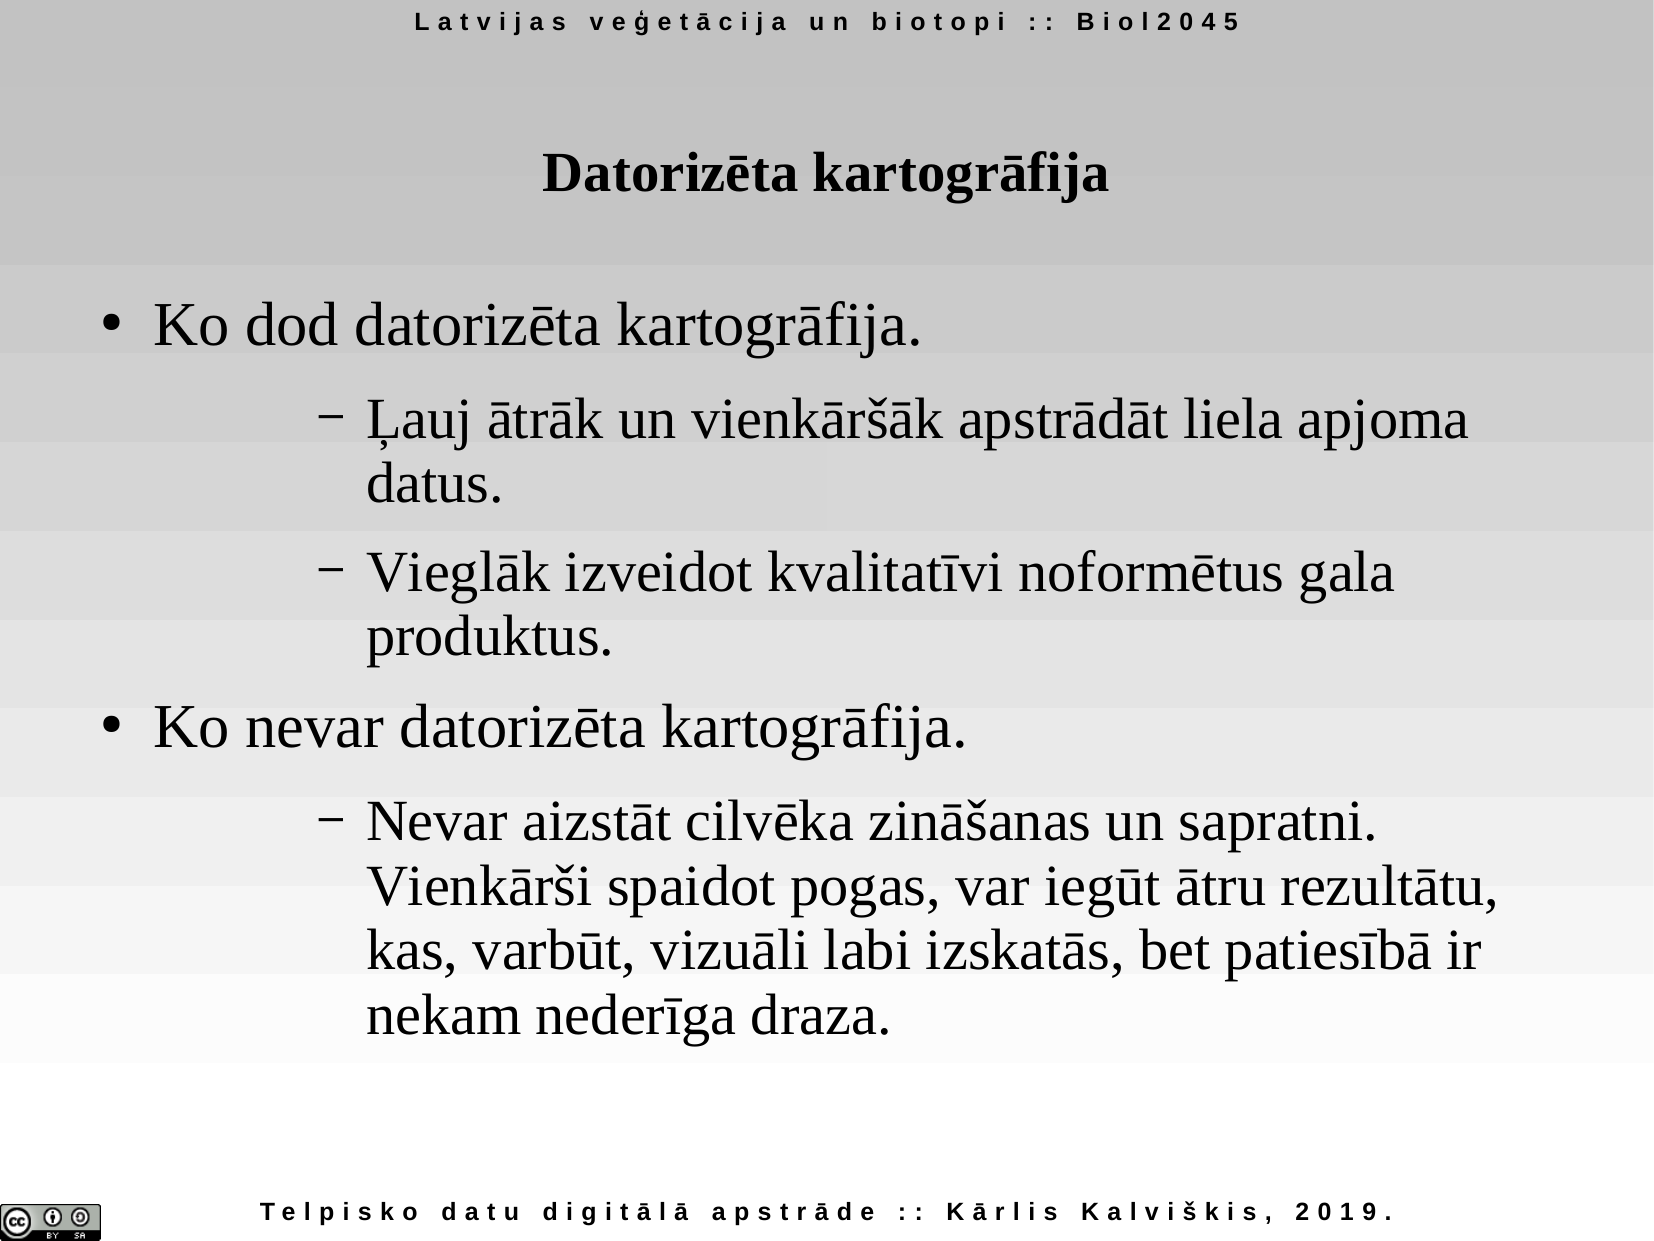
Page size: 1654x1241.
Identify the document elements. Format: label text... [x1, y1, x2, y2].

list Ko dod datorizēta kartogrāfija. Ļauj ātrāk un vienkāršāk apstrādāt liela apjoma datus. Vieglāk izveidot kvalitatīvi noformētus gala produktus. Ko nevar datorizēta kartogrāfija. Nevar aizstāt cilvēka zināšanas un sapratni. Vienkārši spaidot pogas, var iegūt ātru rezultātu, kas, varbūt, vizuāli labi izskatās, bet patiesībā ir nekam nederīga draza. [82, 289, 1571, 1113]
picture [0, 0, 1654, 1241]
title Datorizēta kartogrāfija [29, 49, 1625, 296]
